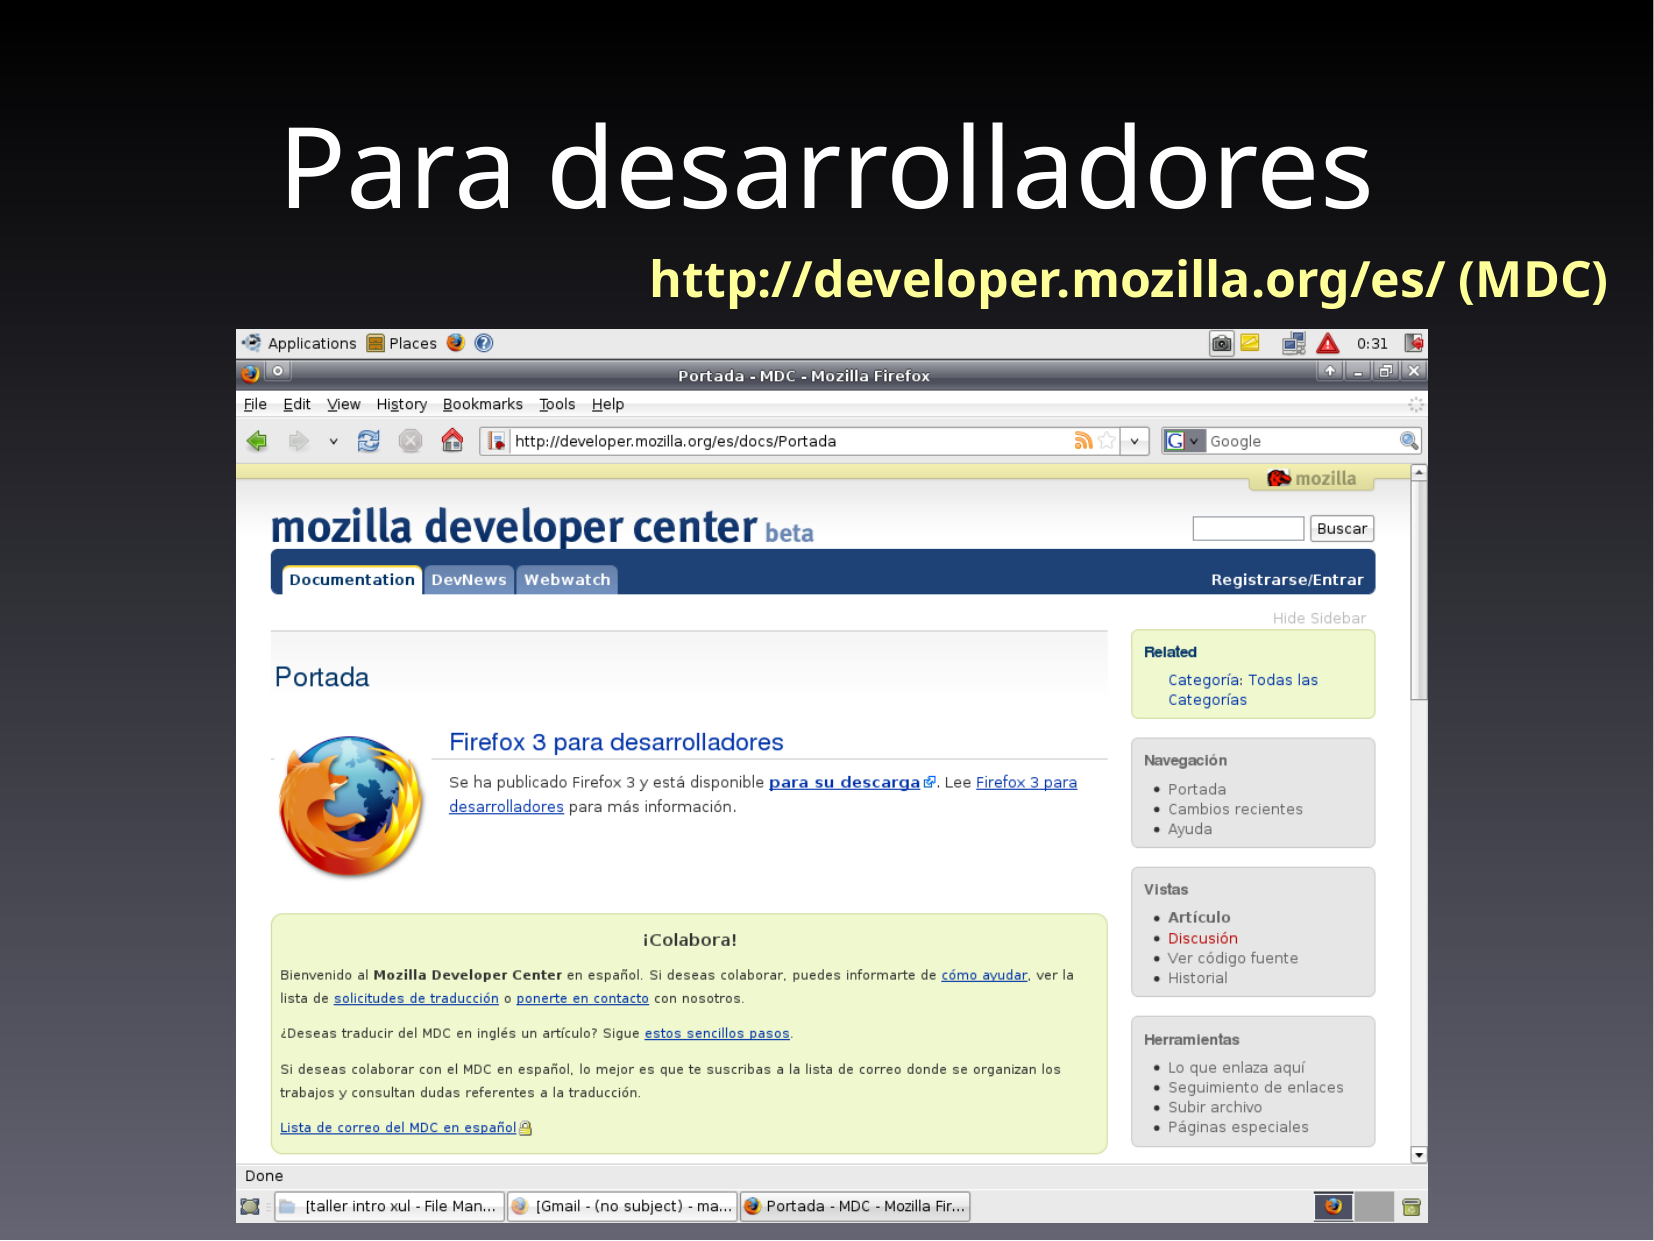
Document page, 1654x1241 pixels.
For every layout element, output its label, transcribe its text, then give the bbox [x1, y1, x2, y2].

title Para desarrolladores [29, 61, 1625, 269]
picture [236, 329, 1428, 1223]
text_box http://developer.mozilla.org/es/ (MDC) [59, 236, 1625, 309]
